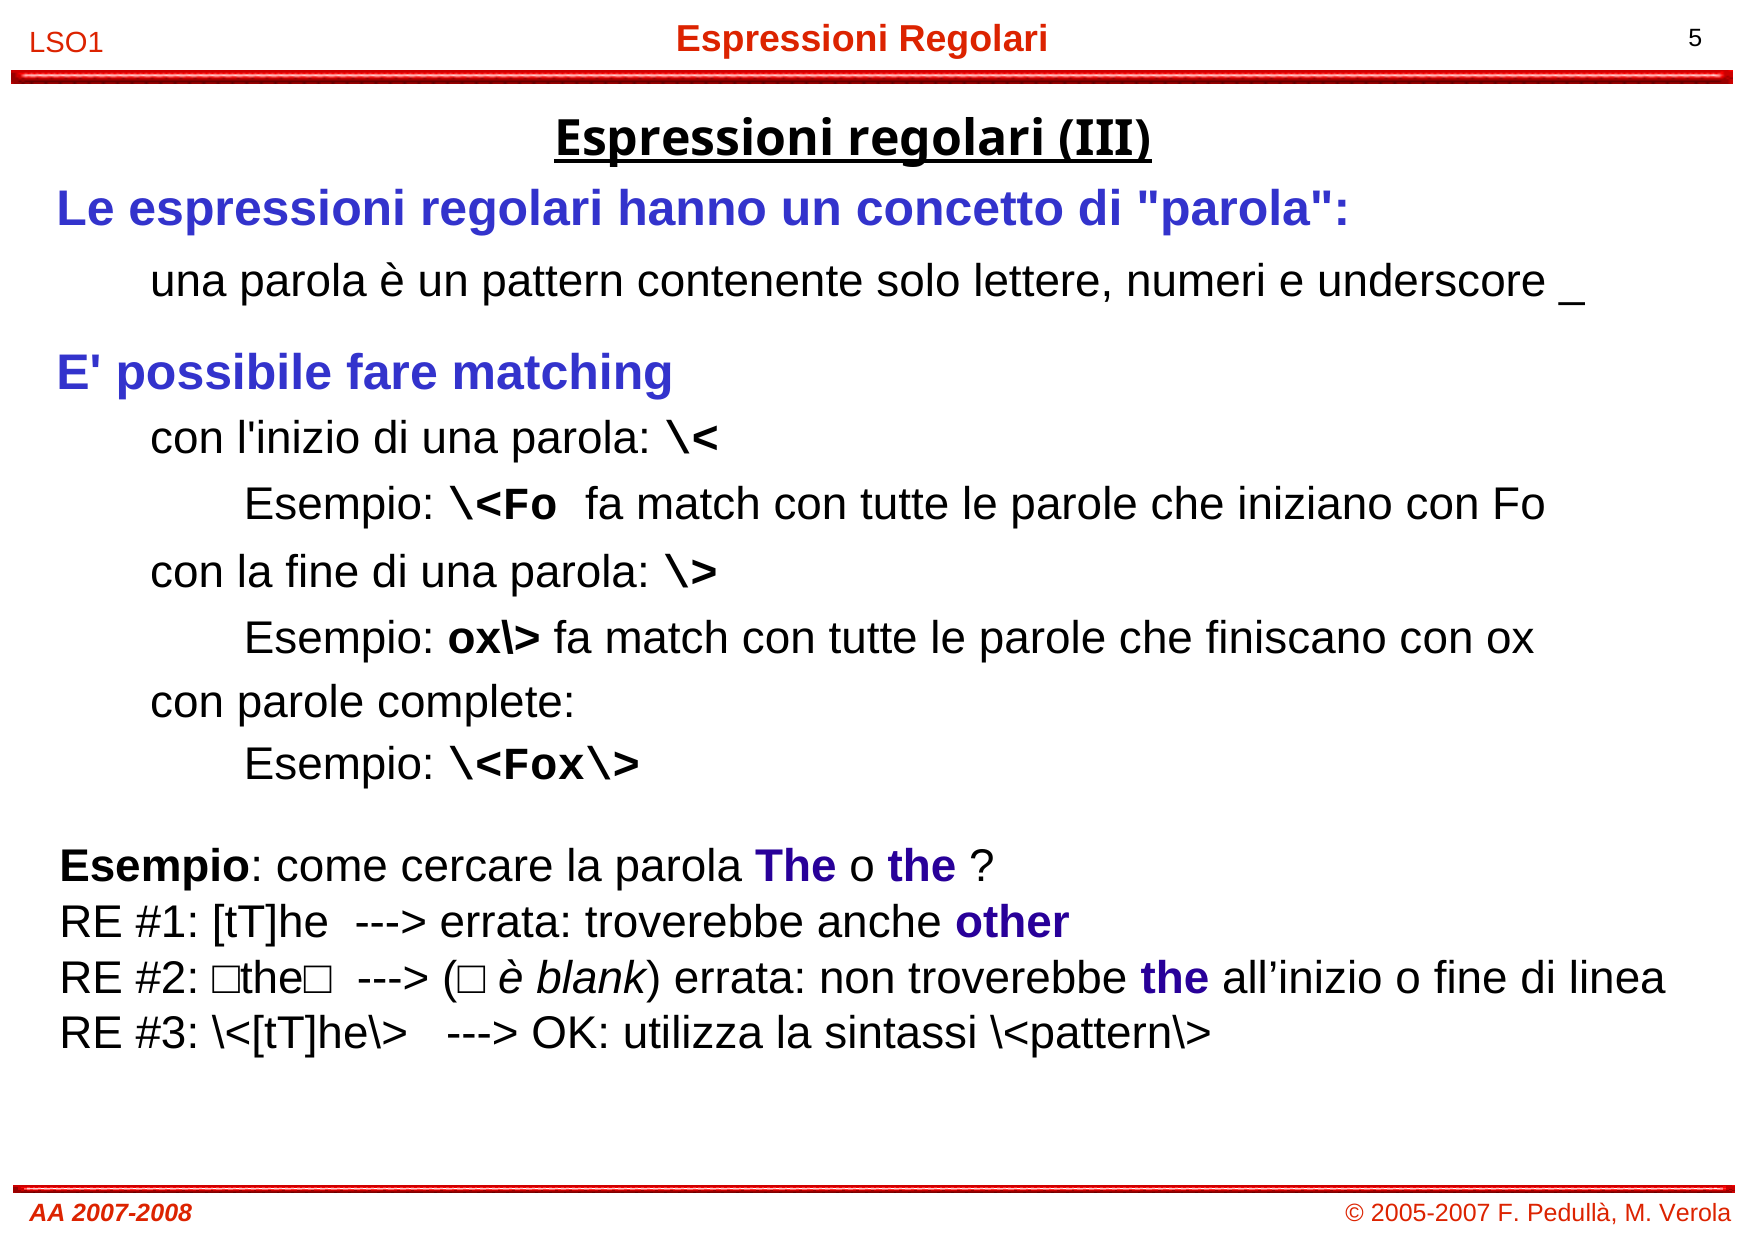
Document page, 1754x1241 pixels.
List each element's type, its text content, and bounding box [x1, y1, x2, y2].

picture [13, 1185, 1735, 1193]
picture [11, 70, 1733, 84]
title Espressioni regolari (III) [554, 90, 1199, 185]
list Le espressioni regolari hanno un concetto di "parola": una parola è un pattern contenente solo lettere, numeri e underscore _ E' possibile fare matching con l'inizio di una parola: \< Esempio: \<Fo fa match con tutte le parole che iniziano con Fo con la fine di una parola: \> Esempio: ox\> fa match con tutte le parole che finiscano con ox con parole complete: Esempio: \<Fox\> Esempio: come cercare la parola The o the ? RE #1: [tT]he ---> errata: troverebbe anche other RE #2: □the□ ---> (□ è blank) errata: non troverebbe the all’inizio o fine di linea RE #3: \<[tT]he\> ---> OK: utilizza la sintassi \<pattern\> [56, 185, 1694, 1065]
